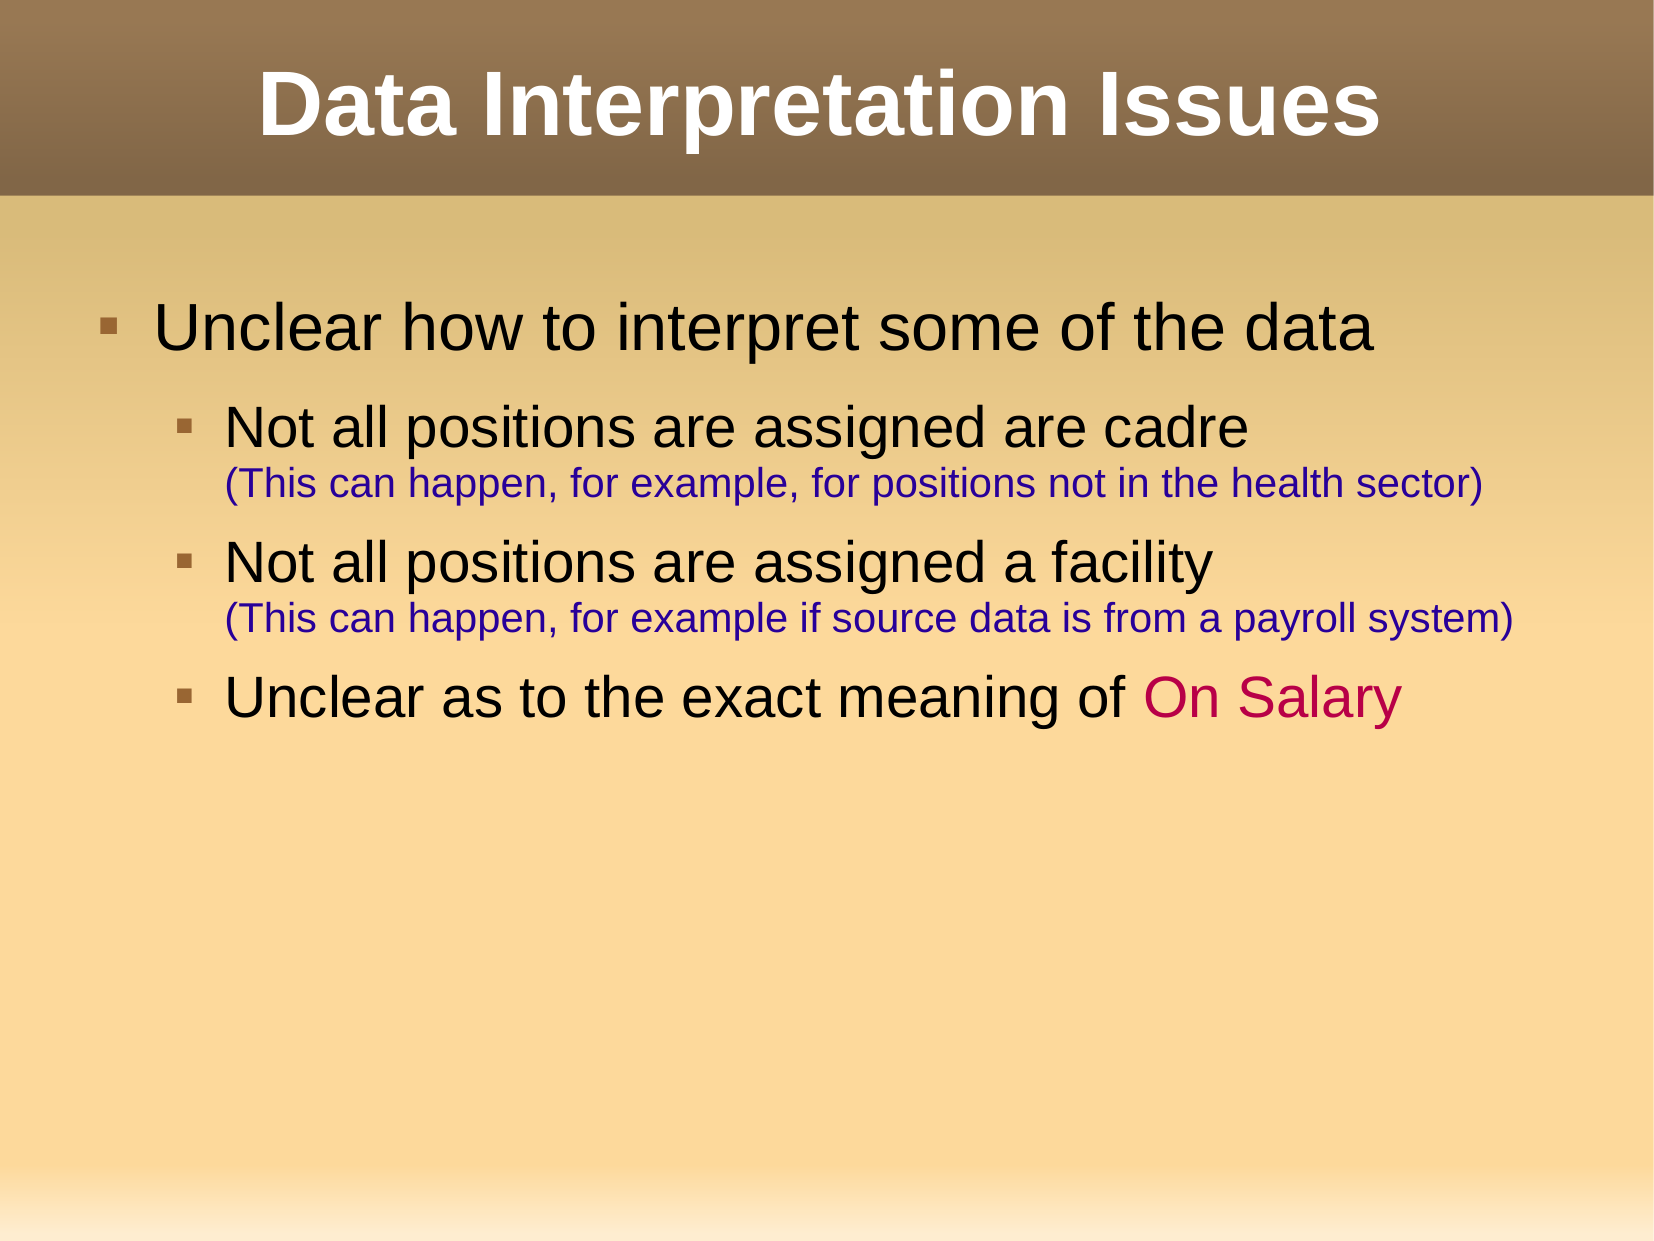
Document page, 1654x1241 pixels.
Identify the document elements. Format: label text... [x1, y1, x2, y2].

picture [0, 0, 1654, 1241]
list Unclear how to interpret some of the data Not all positions are assigned are cadre (This can happen, for example, for positions not in the health sector) Not all positions are assigned a facility (This can happen, for example if source data is from a payroll system) Unclear as to the exact meaning of On Salary [82, 290, 1571, 1094]
title Data Interpretation Issues [76, 7, 1565, 200]
